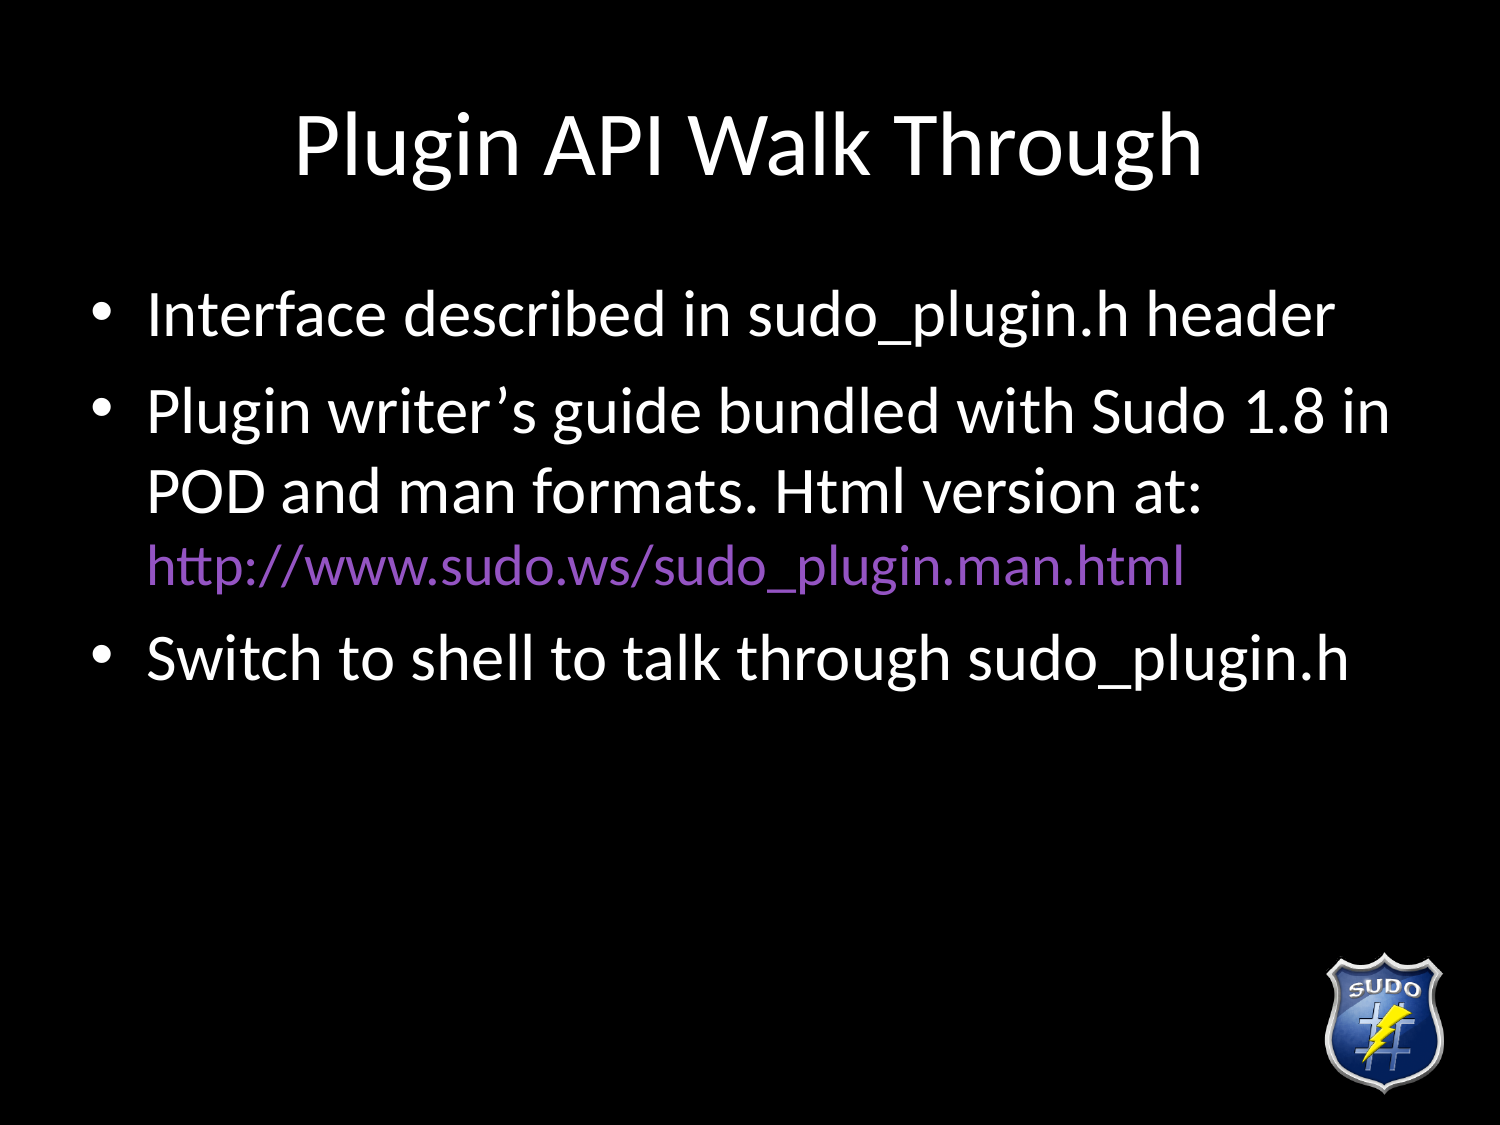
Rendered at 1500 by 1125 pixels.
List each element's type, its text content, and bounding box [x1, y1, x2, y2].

list Interface described in sudo_plugin.h header Plugin writer’s guide bundled with Sudo 1.8 in POD and man formats. Html version at: http://www.sudo.ws/sudo_plugin.man.html Switch to shell to talk through sudo_plugin.h [75, 262, 1426, 1005]
picture [1315, 949, 1453, 1103]
title Plugin API Walk Through [75, 45, 1426, 233]
